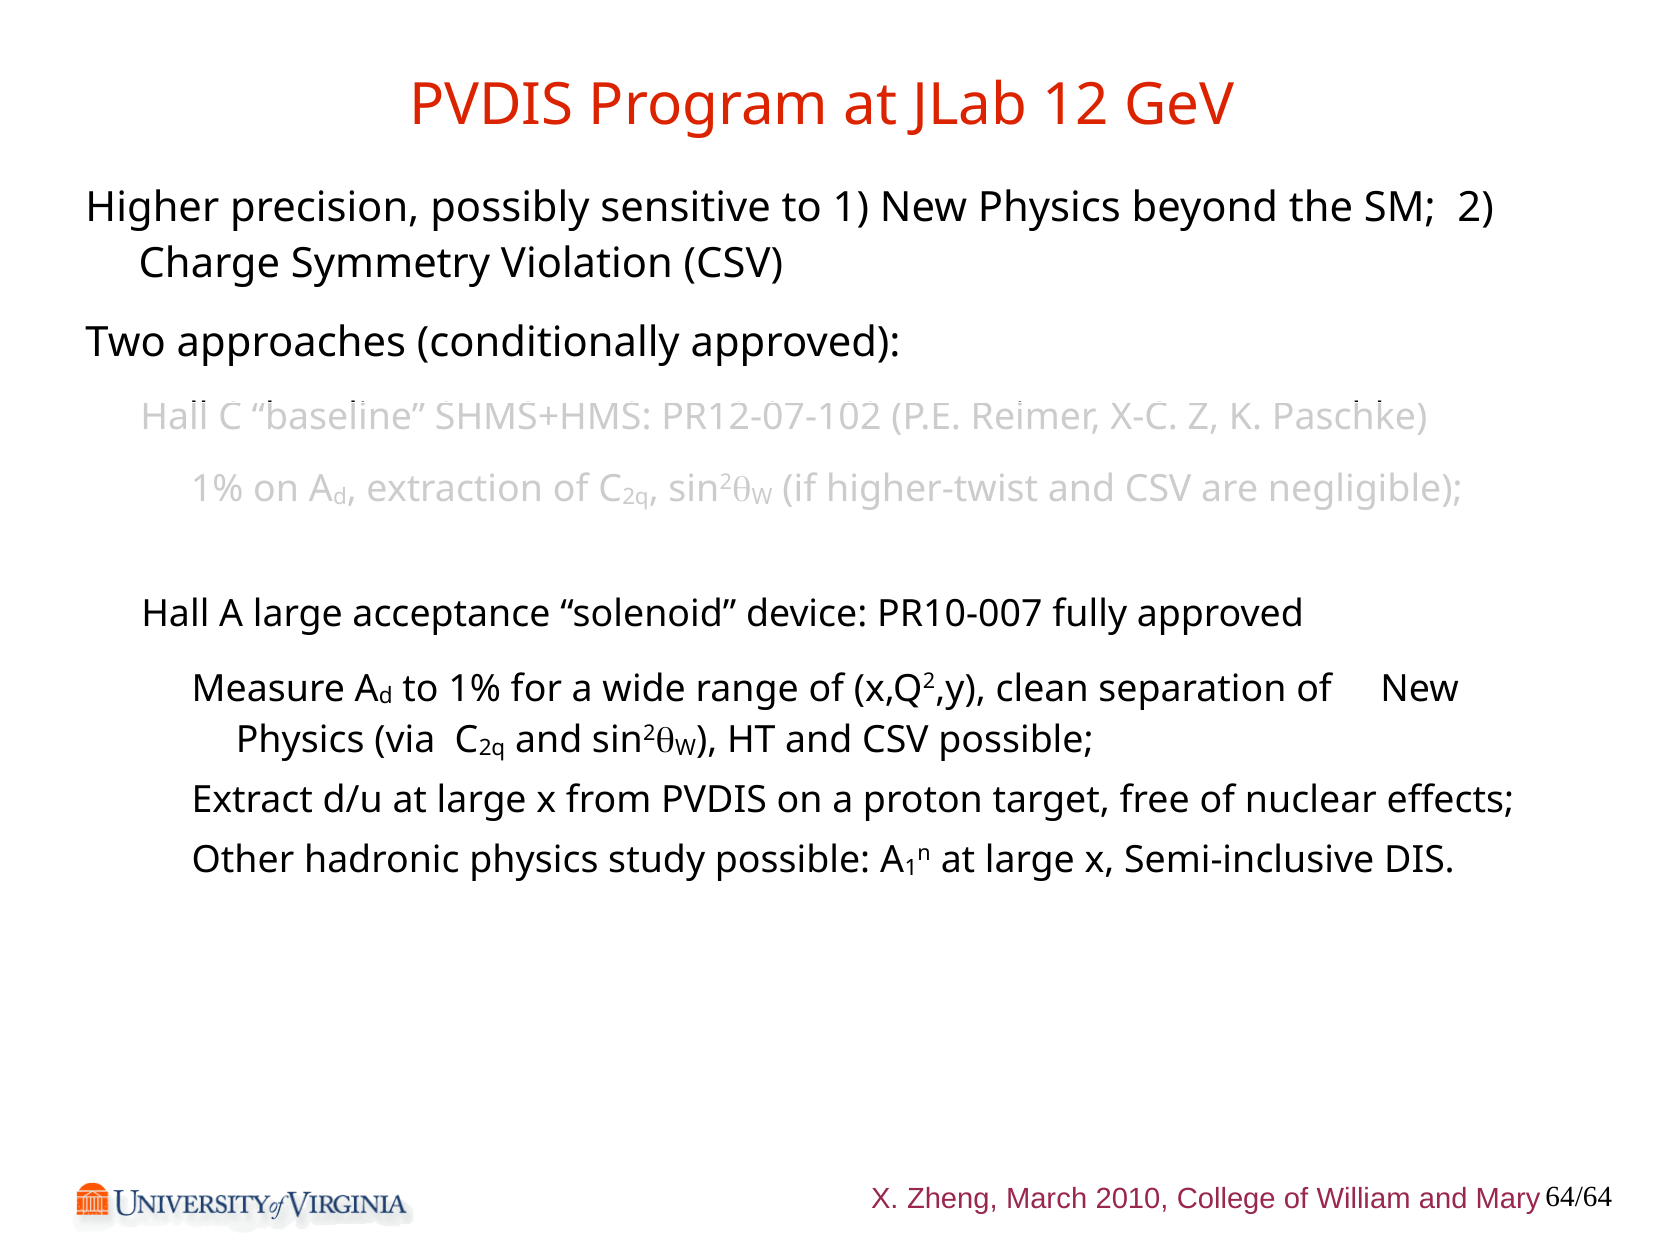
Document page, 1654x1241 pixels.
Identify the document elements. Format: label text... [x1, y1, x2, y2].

title PVDIS Program at JLab 12 GeV [116, 54, 1528, 149]
text_box [118, 402, 1544, 553]
text_box Higher precision, possibly sensitive to 1) New Physics beyond the SM; 2) Charge Symmetry Violation (CSV) Two approaches (conditionally approved): Hall C “baseline” SHMS+HMS: PR12-07-102 (P.E. Reimer, X-C. Z, K. Paschke) 1% on Ad, extraction of C2q, sin2qW (if higher-twist and CSV are negligible); [52, 168, 1576, 709]
picture [53, 1165, 427, 1241]
text_box Hall A large acceptance “solenoid” device: PR10-007 fully approved Measure Ad to 1% for a wide range of (x,Q2,y), clean separation of New Physics (via C2q and sin2qW), HT and CSV possible; Extract d/u at large x from PVDIS on a proton target, free of nuclear effects; Other hadronic physics study possible: A1n at large x, Semi-inclusive DIS. [53, 709, 1548, 1015]
